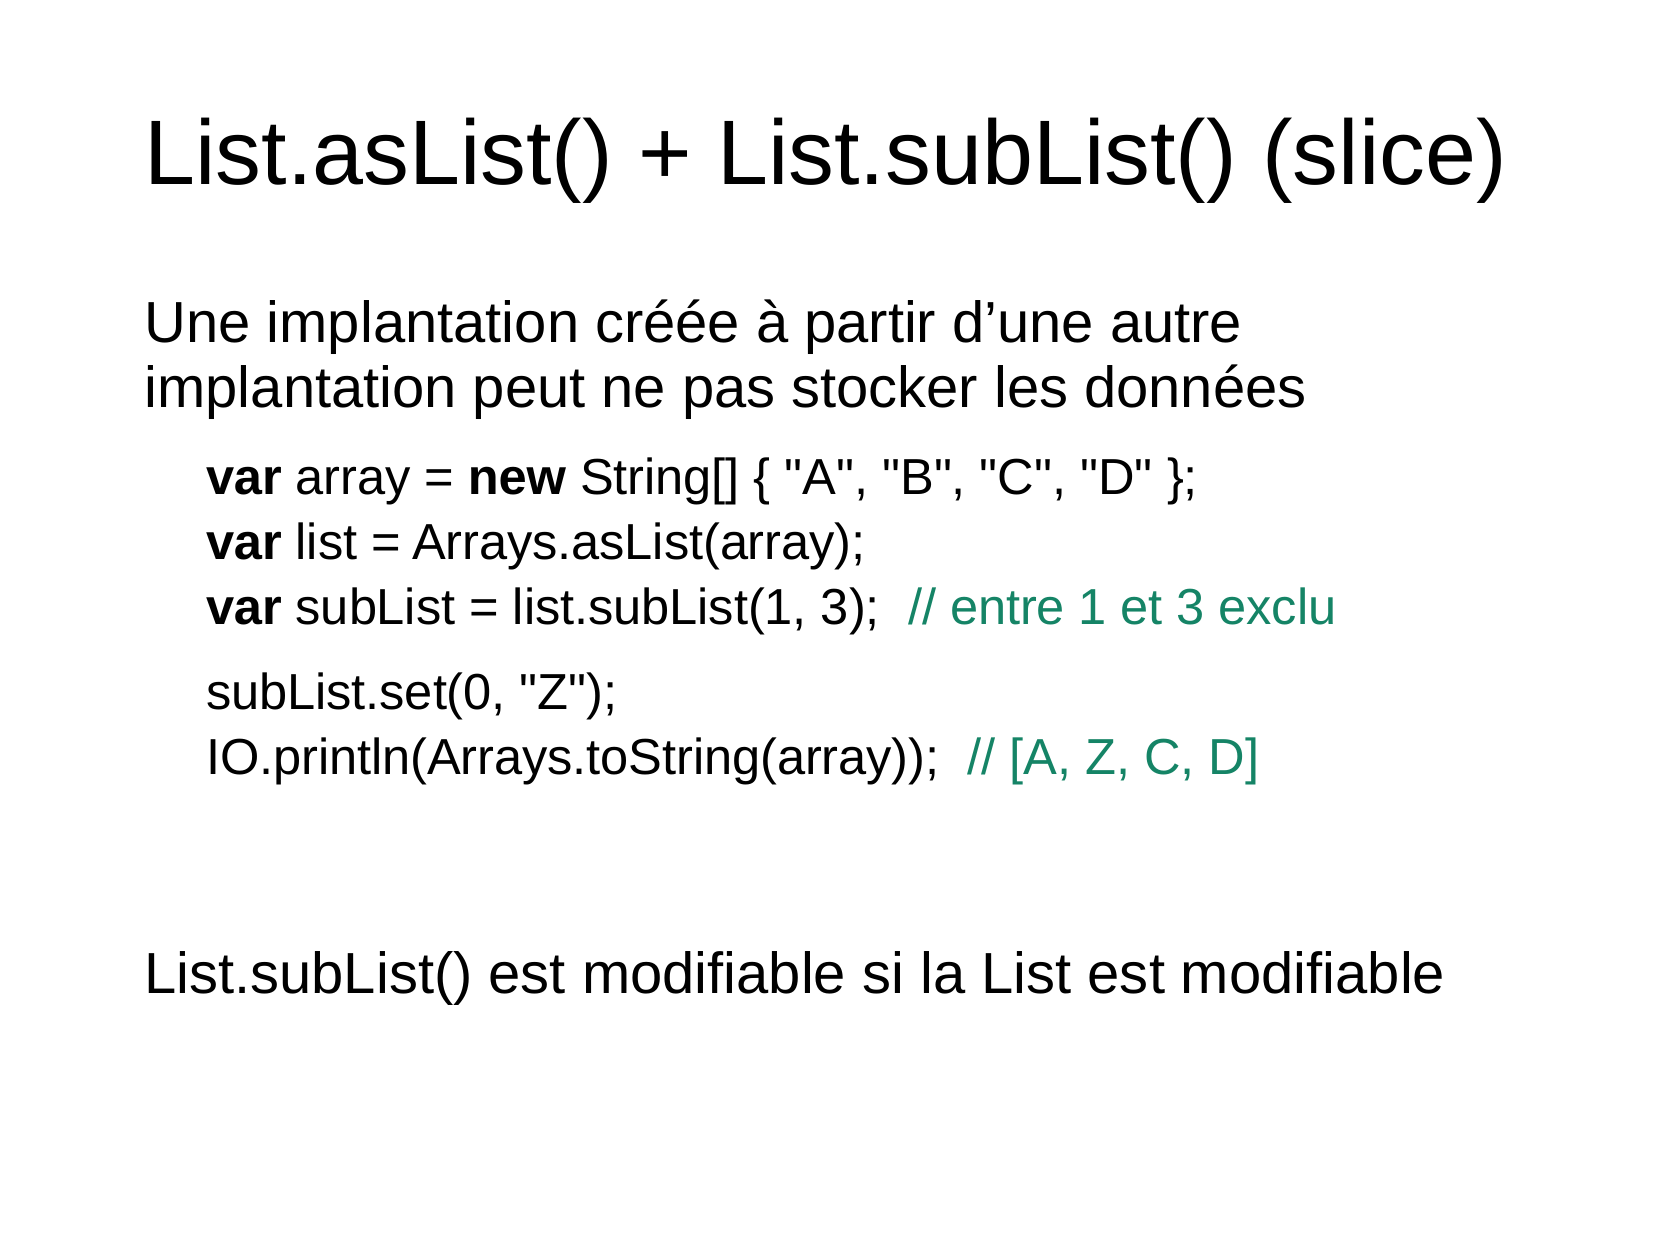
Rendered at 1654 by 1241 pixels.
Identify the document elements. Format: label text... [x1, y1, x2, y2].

title List.asList() + List.subList() (slice) [82, 49, 1571, 257]
list Une implantation créée à partir d’une autre implantation peut ne pas stocker les données var array = new String[] { "A", "B", "C", "D" }; var list = Arrays.asList(array); var subList = list.subList(1, 3); // entre 1 et 3 exclu subList.set(0, "Z"); IO.println(Arrays.toString(array)); // [A, Z, C, D] List.subList() est modifiable si la List est modifiable [82, 290, 1571, 1010]
